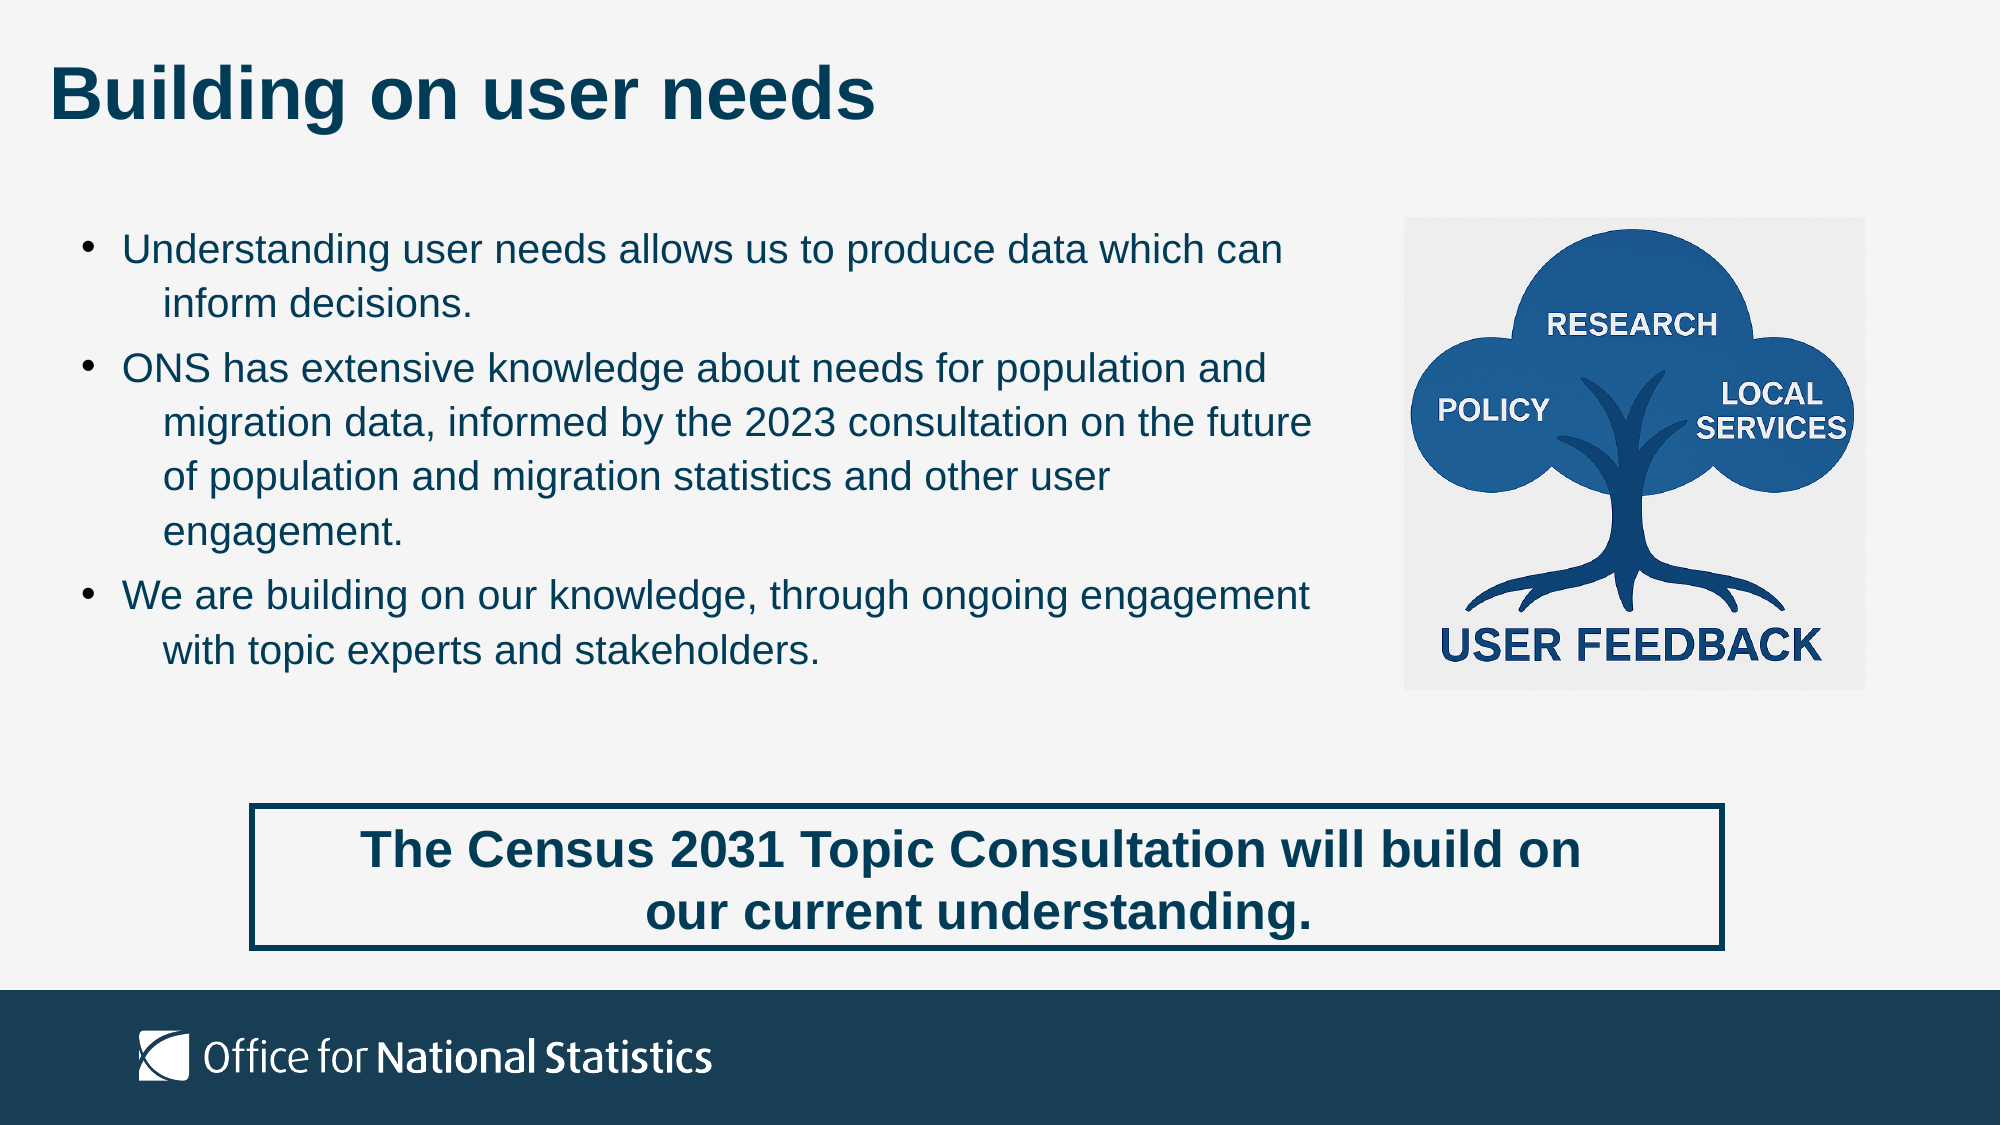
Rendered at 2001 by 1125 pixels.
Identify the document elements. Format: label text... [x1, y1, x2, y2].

text_box The Census 2031 Topic Consultation will build on our current understanding. [251, 806, 1722, 948]
title Building on user needs [49, 51, 897, 138]
picture [1403, 217, 1866, 690]
list Understanding user needs allows us to produce data which can inform decisions. ONS has extensive knowledge about needs for population and migration data, informed by the 2023 consultation on the future of population and migration statistics and other user engagement. We are building on our knowledge, through ongoing engagement with topic experts and stakeholders. [81, 216, 1328, 623]
